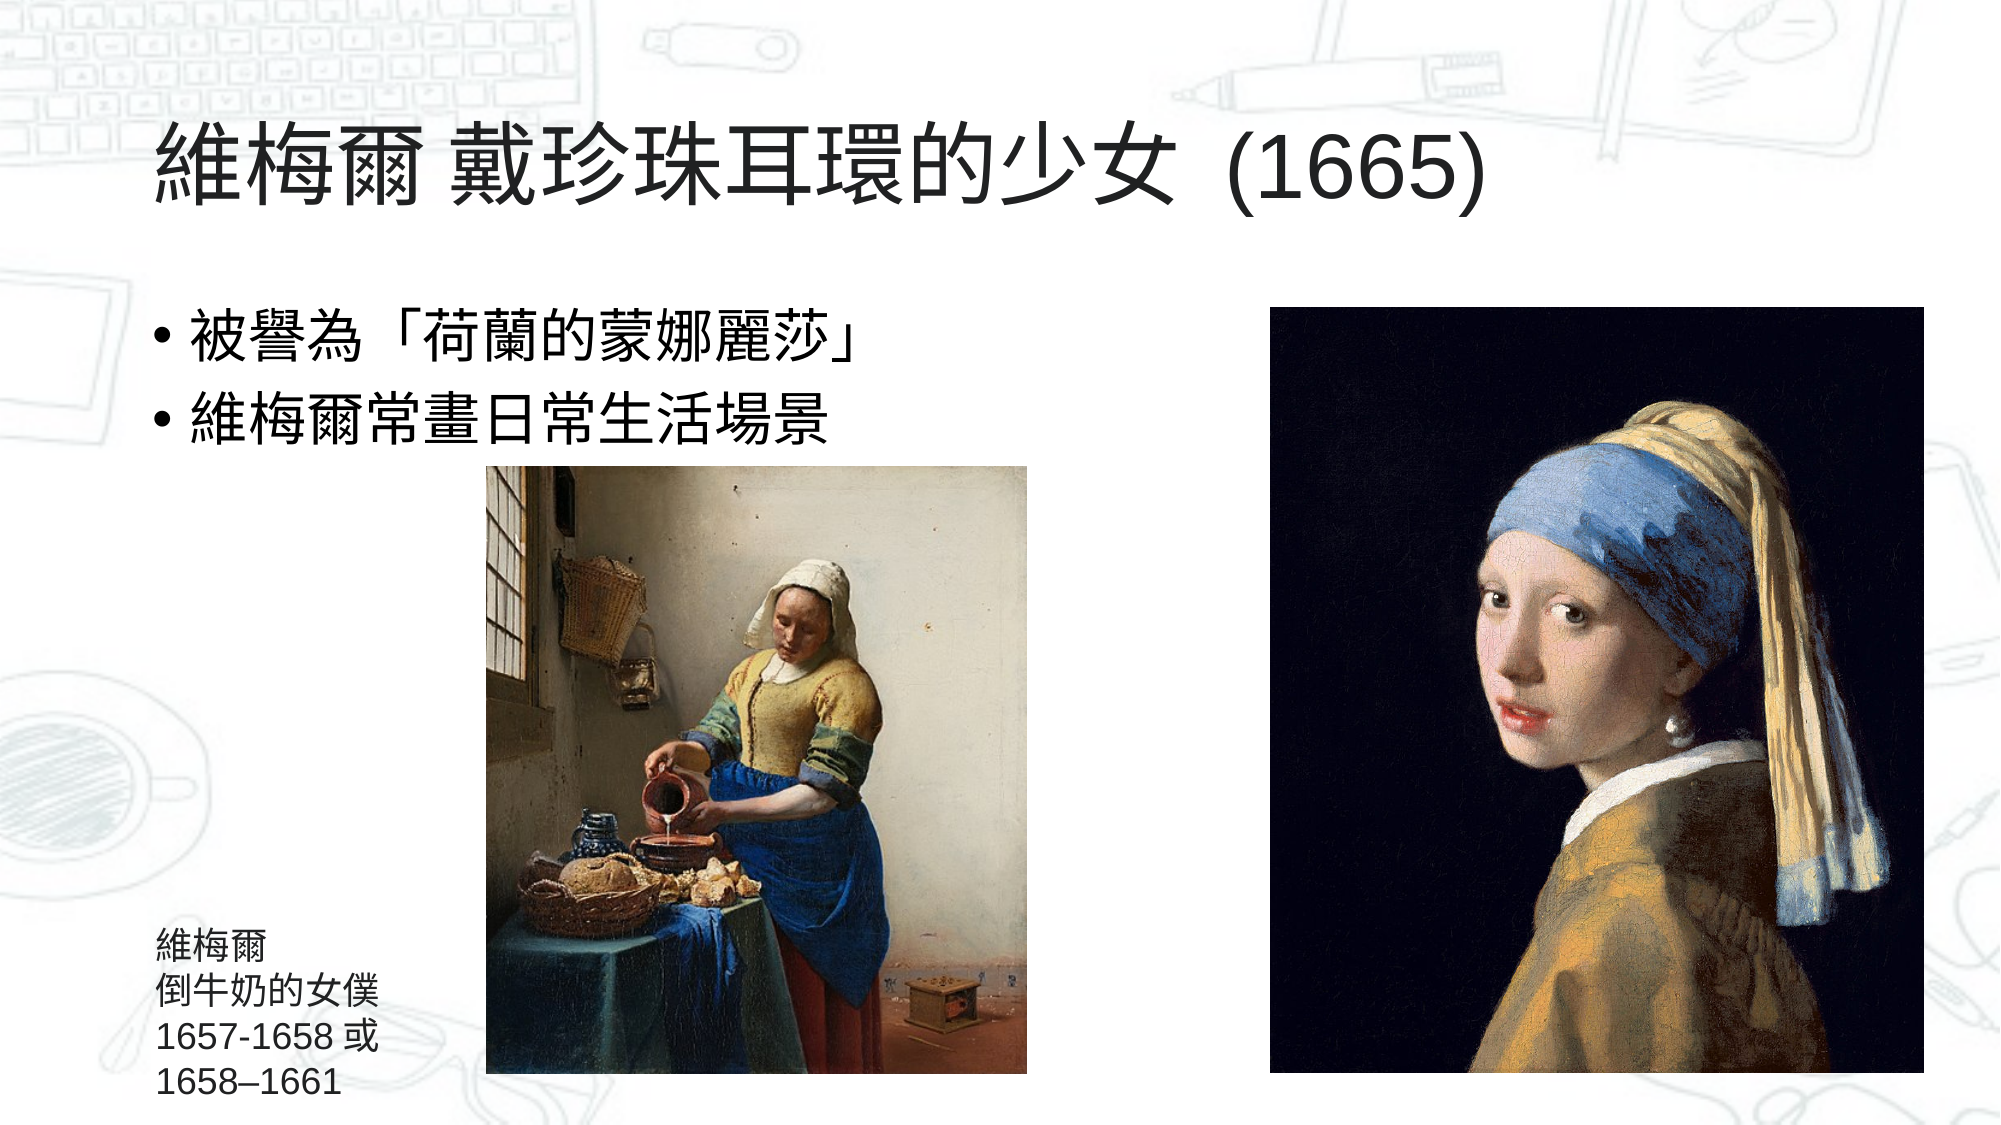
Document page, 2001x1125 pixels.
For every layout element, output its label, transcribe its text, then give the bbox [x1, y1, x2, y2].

picture [486, 466, 1027, 1074]
picture [1270, 307, 1924, 1074]
title 維梅爾 戴珍珠耳環的少女 (1665) [137, 59, 1863, 278]
text_box 維梅爾 倒牛奶的女僕 1657-1658或 1658–1661 [140, 915, 395, 1125]
list 被譽為「荷蘭的蒙娜麗莎」 維梅爾常畫日常生活場景 [137, 299, 1863, 1014]
